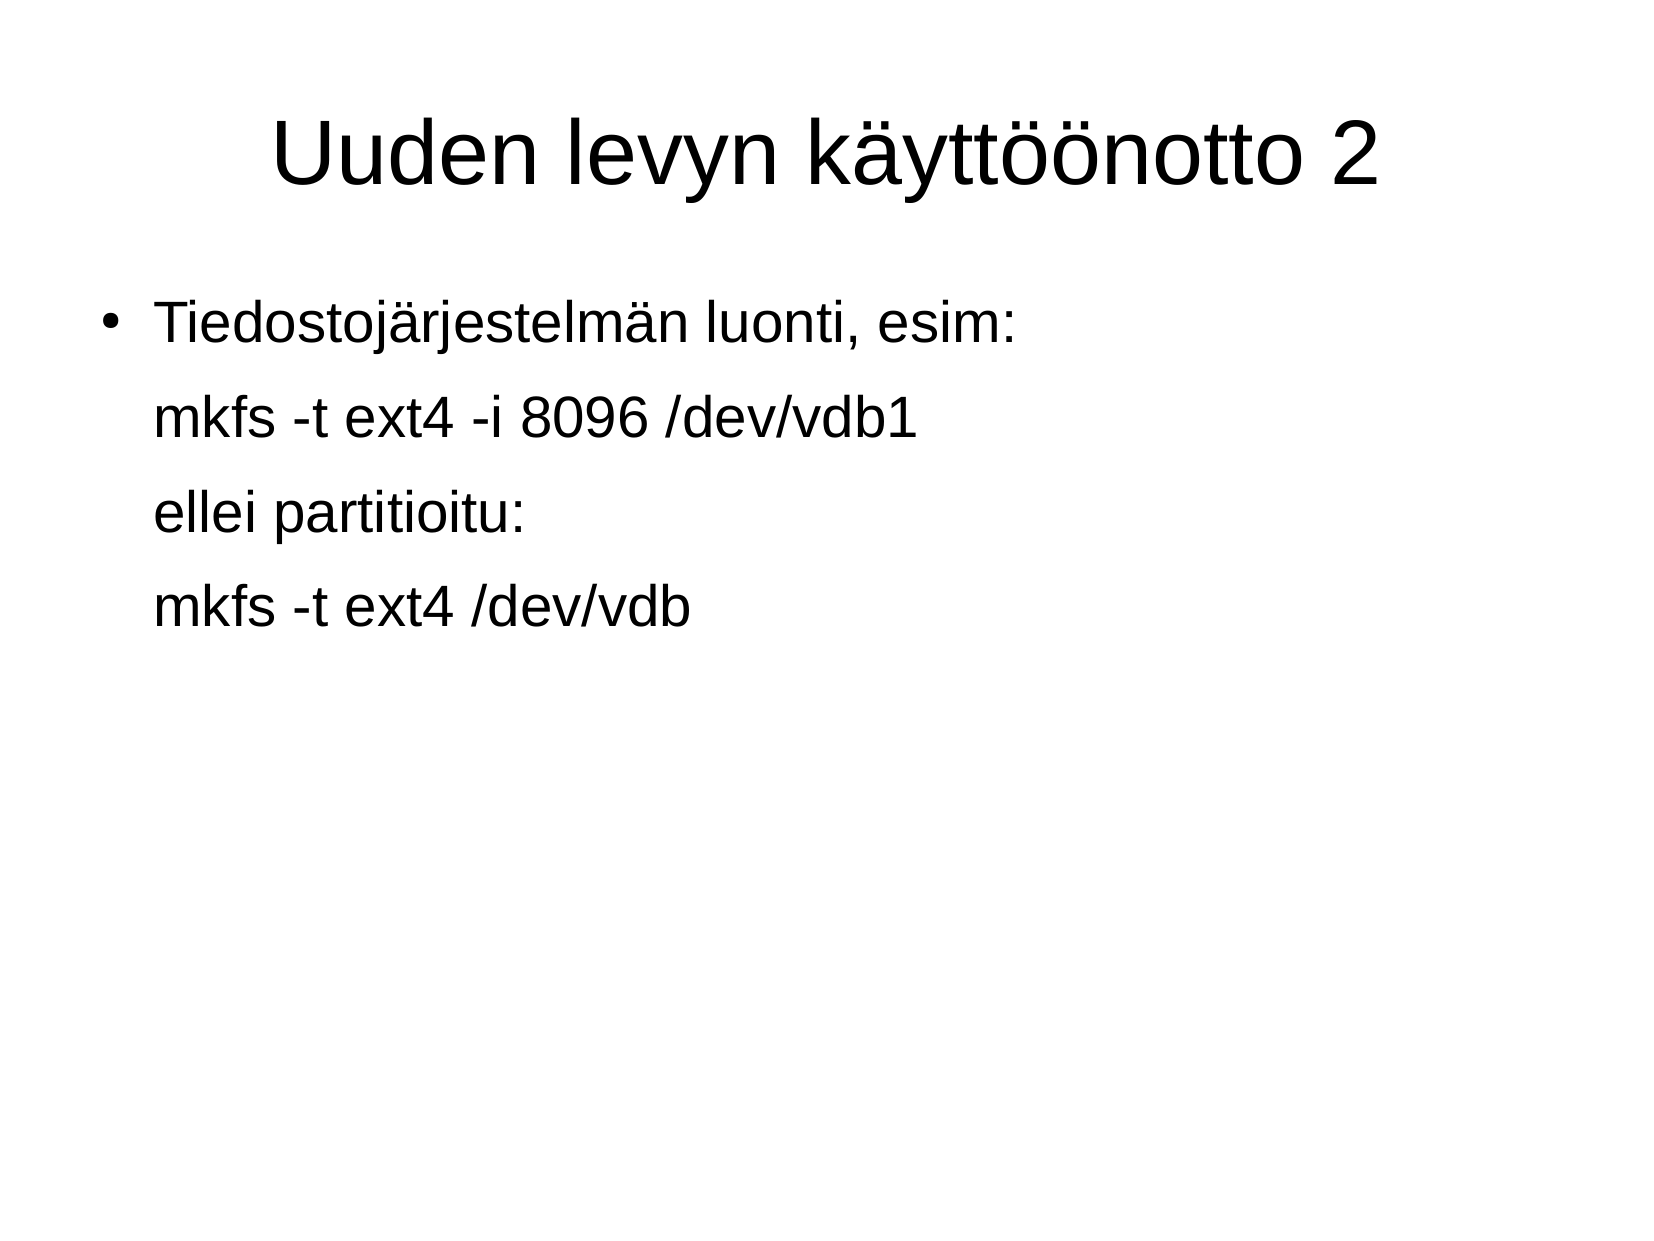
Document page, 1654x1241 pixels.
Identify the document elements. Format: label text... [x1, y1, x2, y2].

list Tiedostojärjestelmän luonti, esim: mkfs -t ext4 -i 8096 /dev/vdb1 ellei partitioitu: mkfs -t ext4 /dev/vdb [82, 290, 1571, 1010]
title Uuden levyn käyttöönotto 2 [82, 49, 1571, 257]
